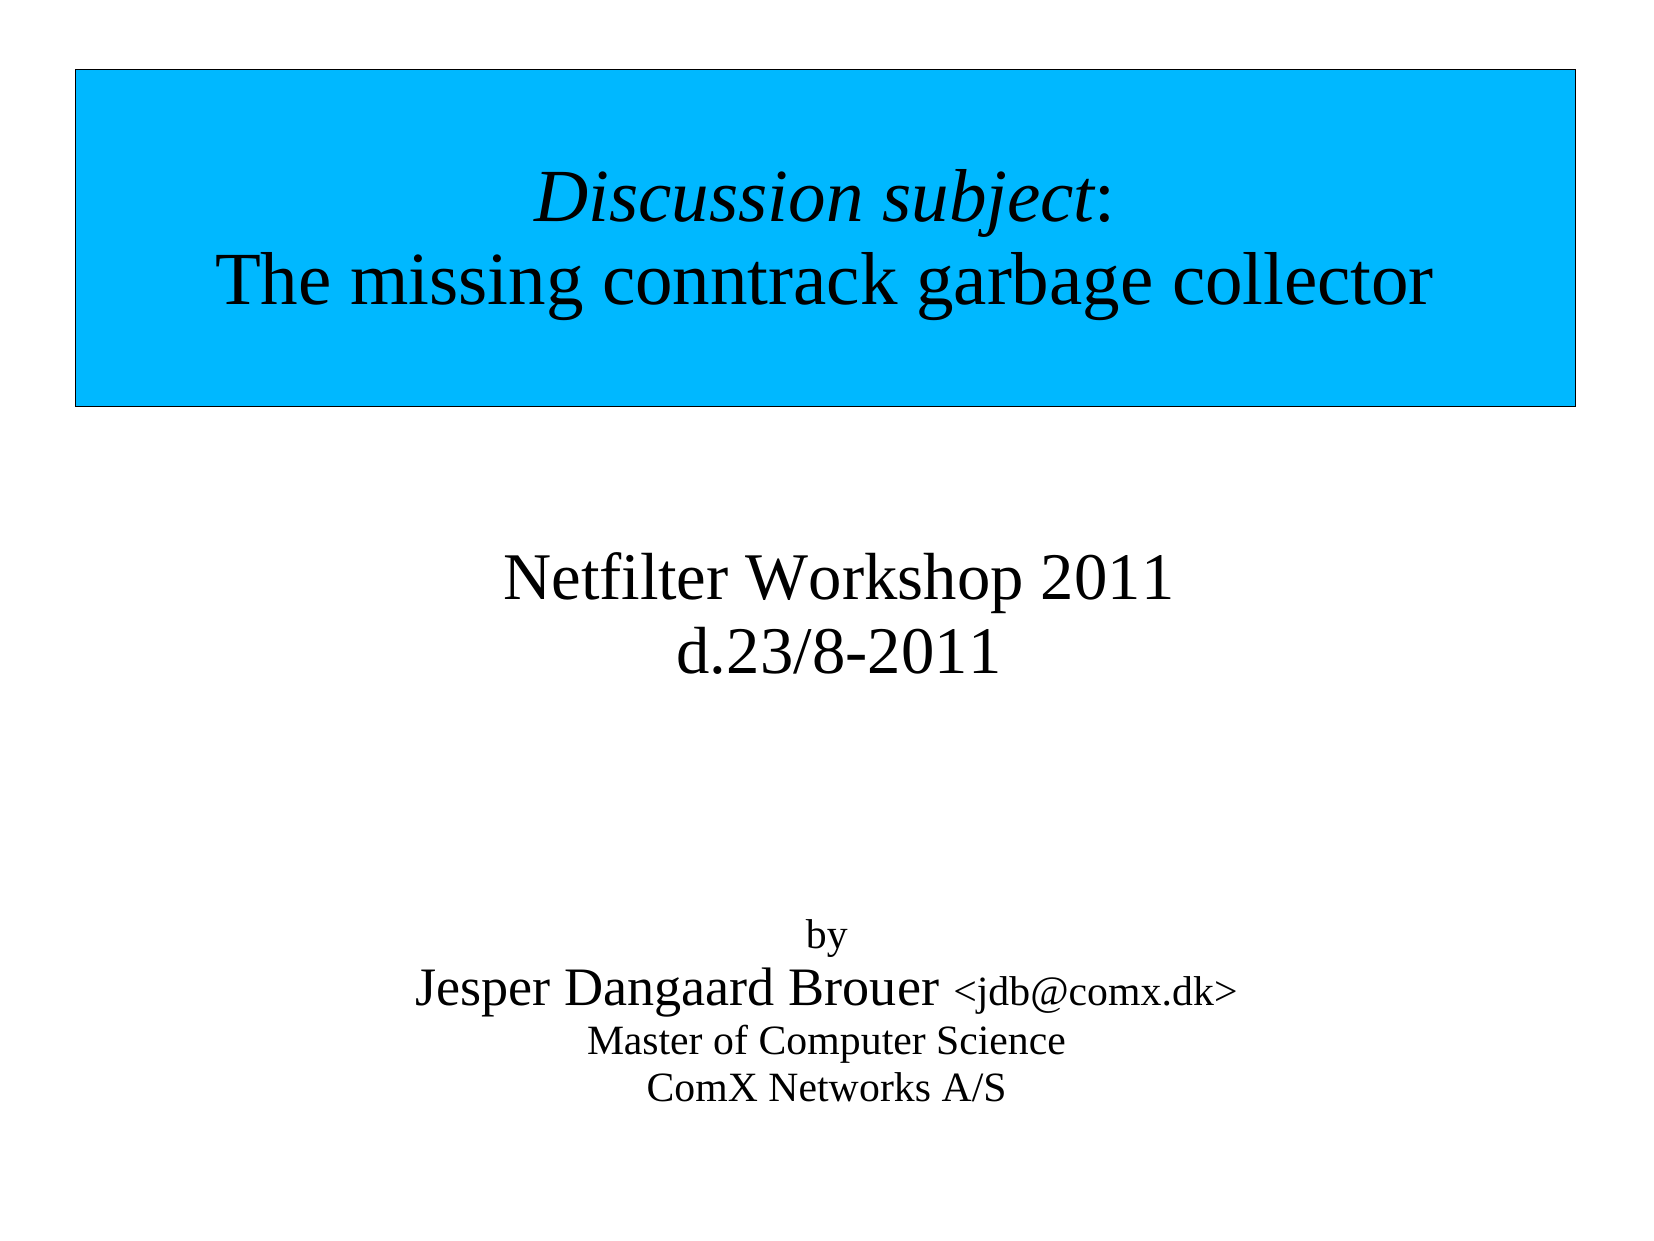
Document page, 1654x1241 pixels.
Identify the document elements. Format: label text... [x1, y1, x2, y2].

text_box Netfilter Workshop 2011 d.23/8-2011 [478, 525, 1201, 704]
text_box by Jesper Dangaard Brouer <jdb@comx.dk> Master of Computer Science ComX Networks A/S [347, 896, 1307, 1126]
text_box Discussion subject: The missing conntrack garbage collector [75, 69, 1576, 407]
